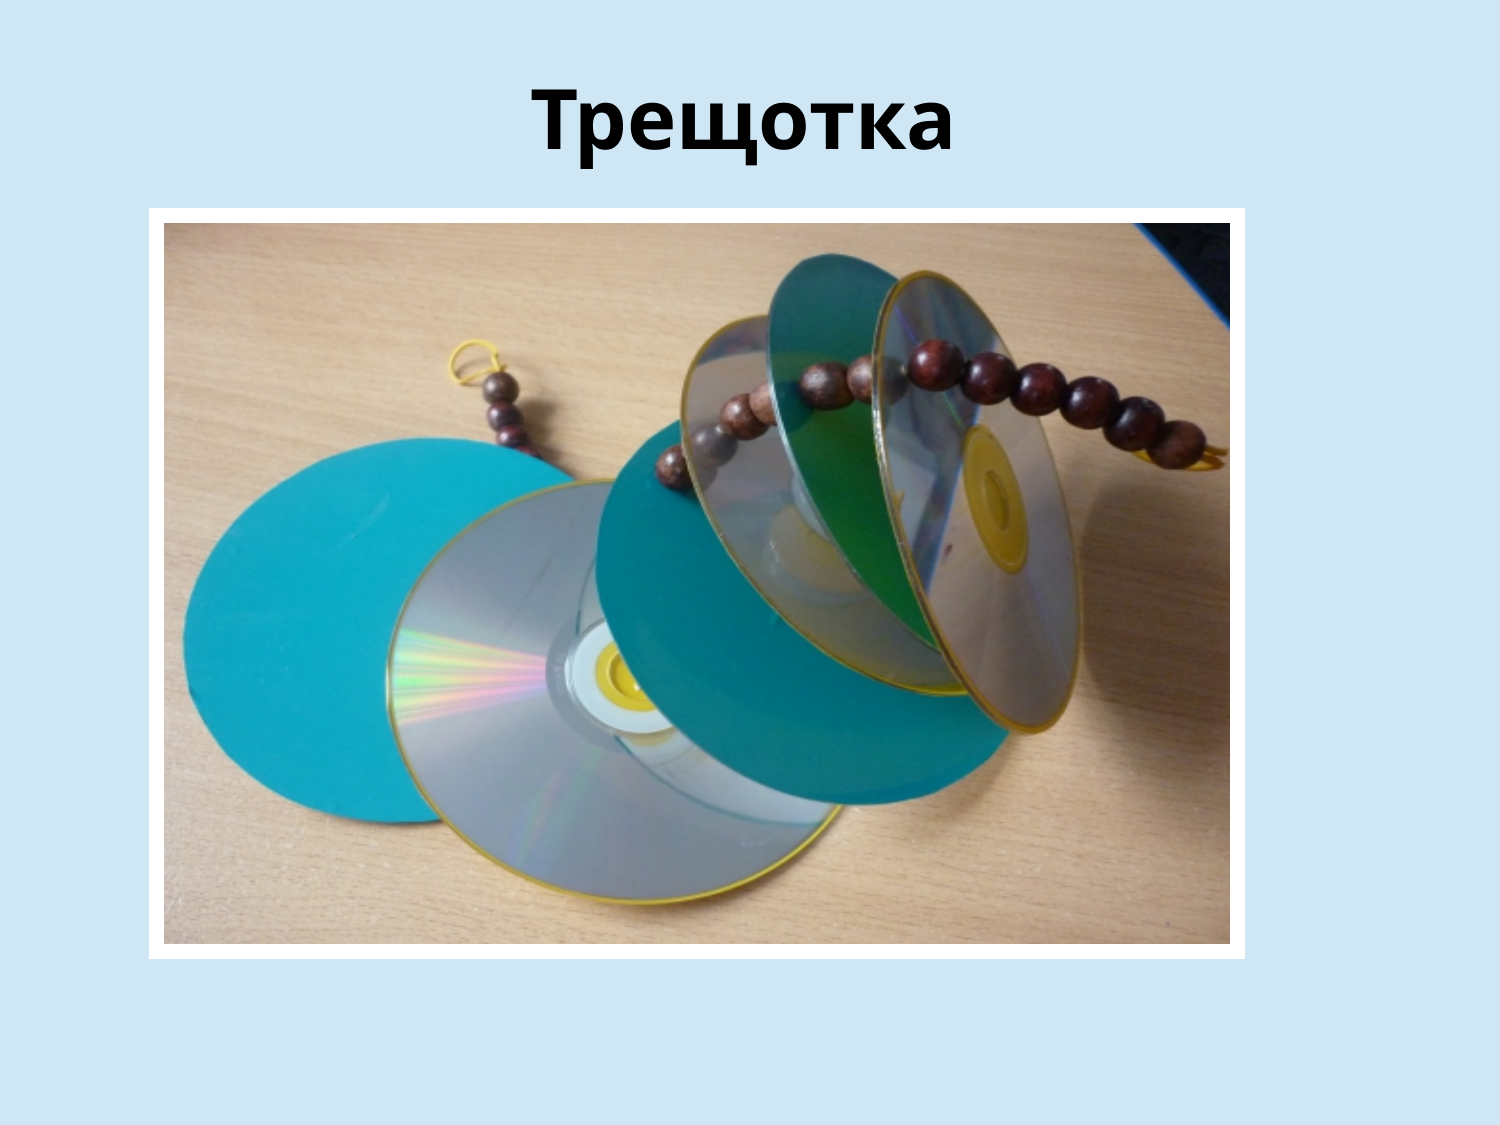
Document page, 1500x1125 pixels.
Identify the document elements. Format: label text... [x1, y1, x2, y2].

picture [164, 222, 1231, 945]
text_box Трещотка [363, 58, 1032, 174]
